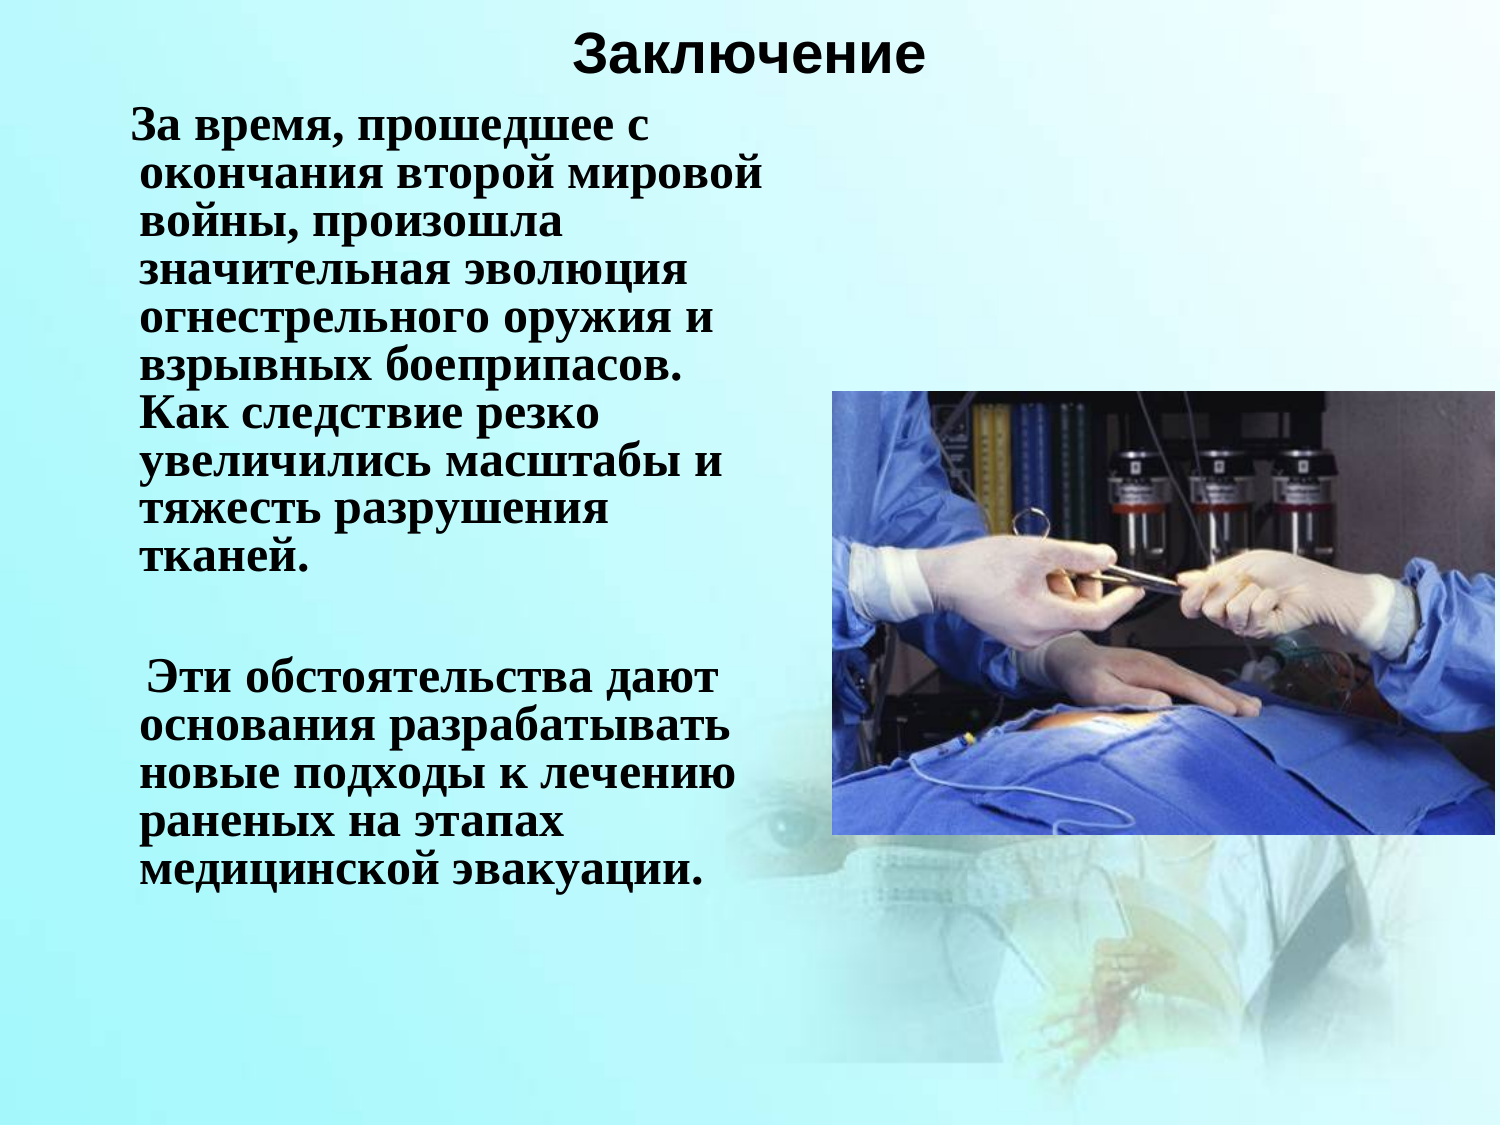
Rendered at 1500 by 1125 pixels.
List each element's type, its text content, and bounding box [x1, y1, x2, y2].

picture [832, 391, 1495, 835]
list За время, прошедшее с окончания второй мировой войны, произошла значительная эволюция огнестрельного оружия и взрывных боеприпасов. Как следствие резко увеличились масштабы и тяжесть разрушения тканей. Эти обстоятельства дают основания разрабатывать новые подходы к лечению раненых на этапах медицинской эвакуации. [11, 94, 798, 1118]
title Заключение [75, 7, 1426, 91]
